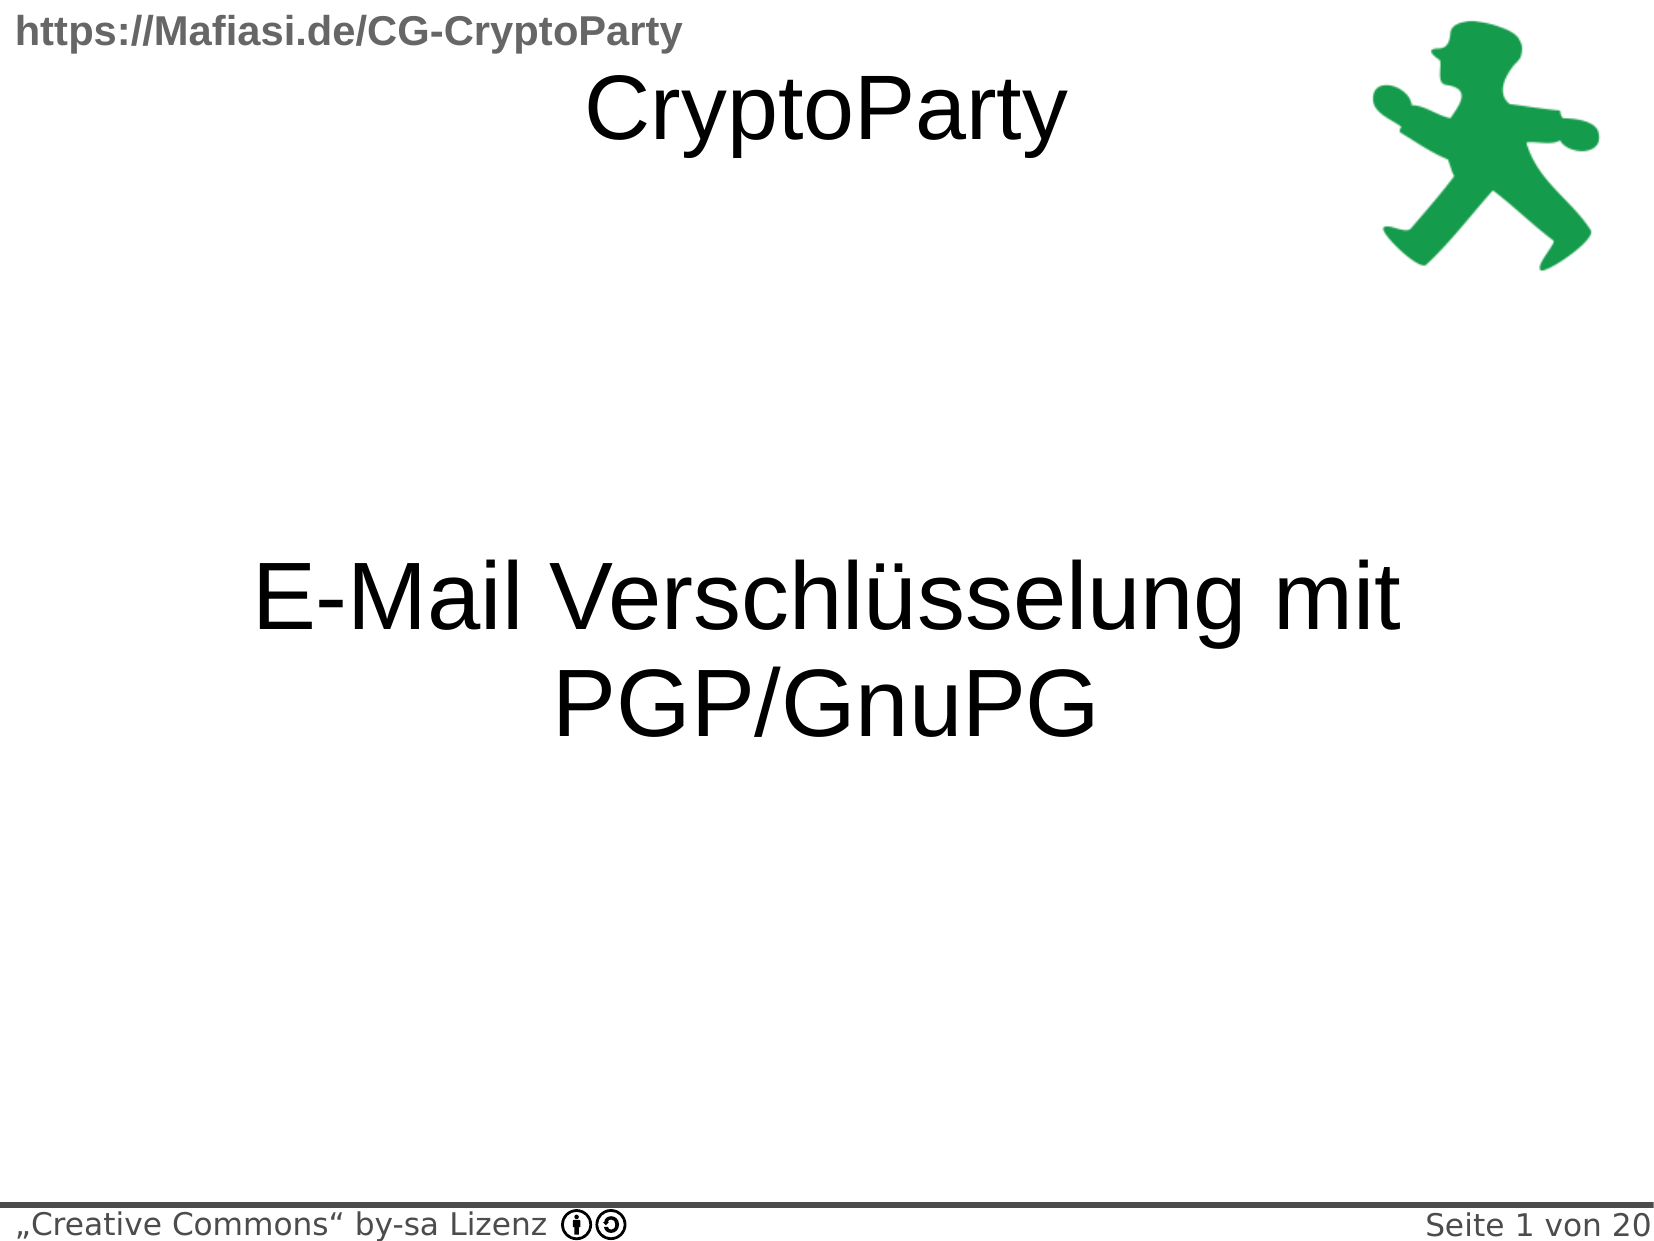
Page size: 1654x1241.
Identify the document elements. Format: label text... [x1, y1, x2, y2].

subtitle E-Mail Verschlüsselung mit PGP/GnuPG [82, 290, 1571, 1010]
picture [1317, 0, 1654, 313]
